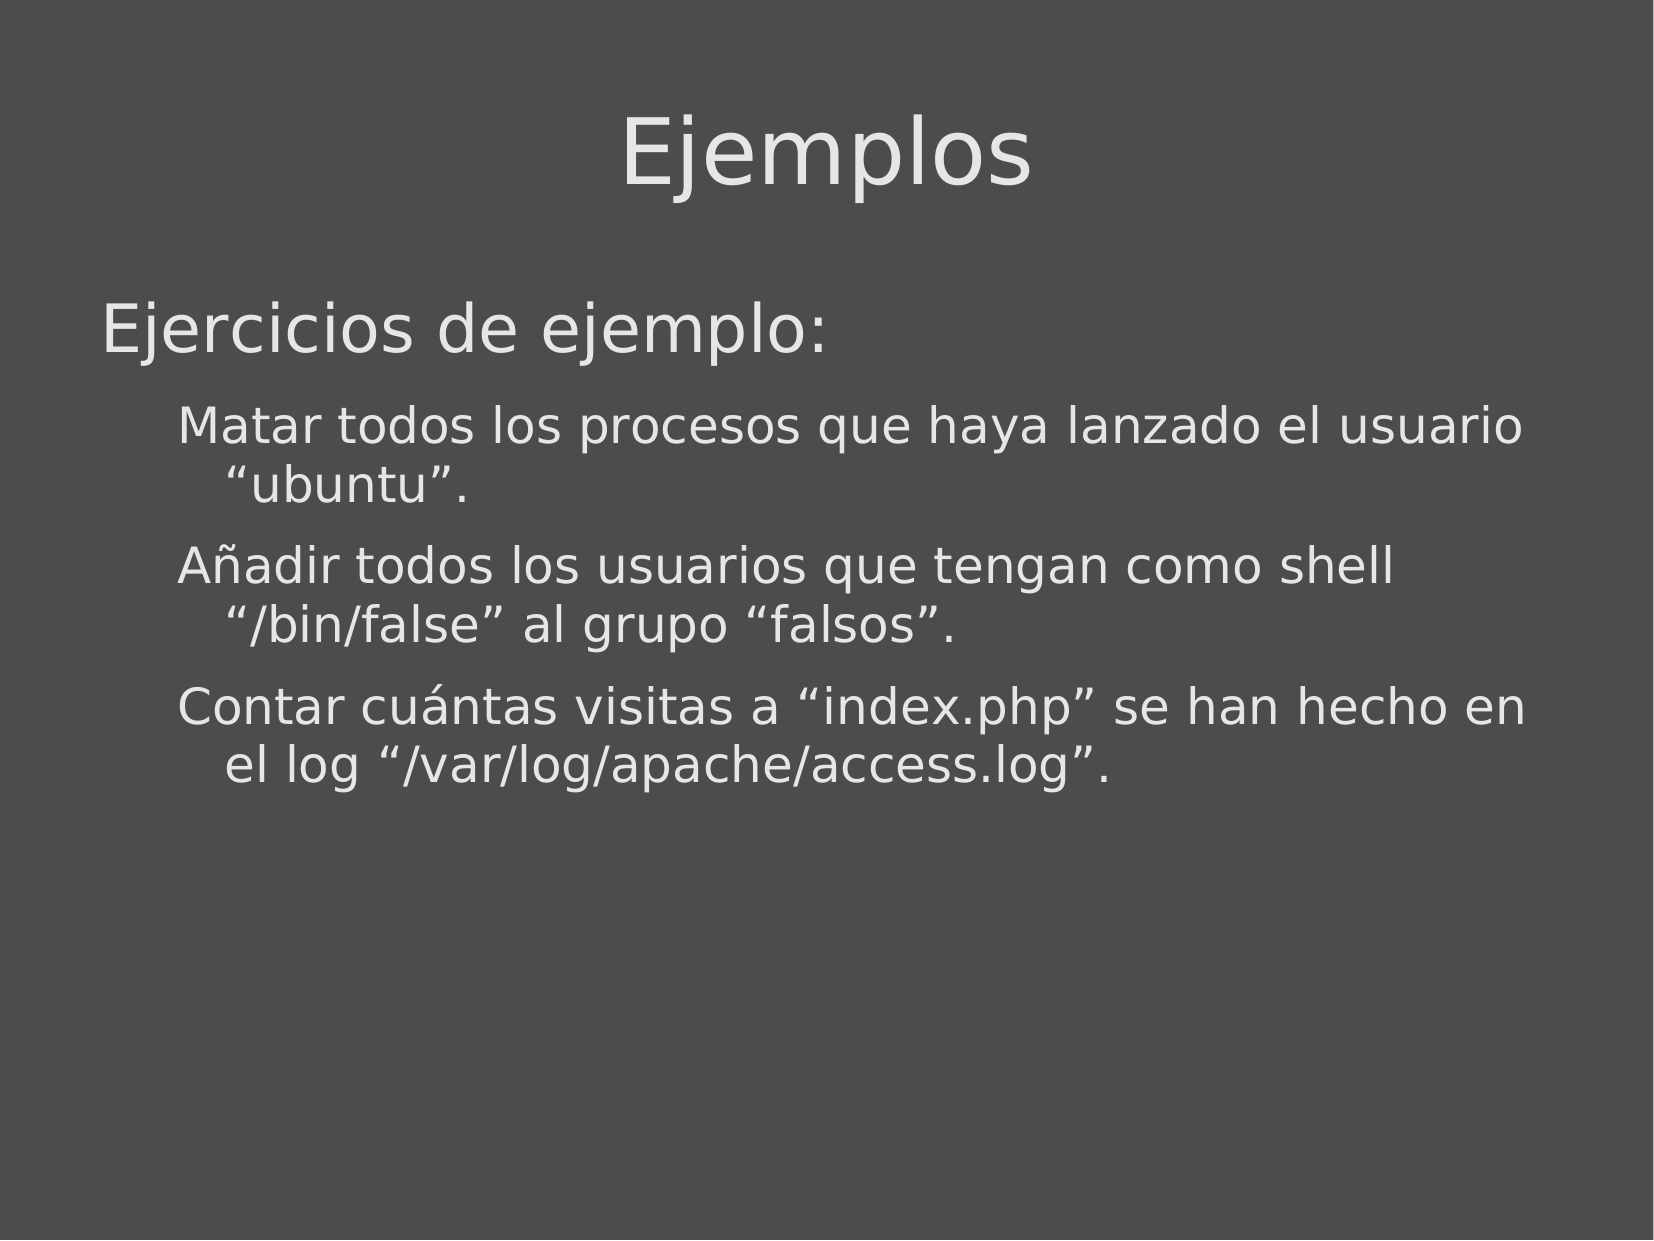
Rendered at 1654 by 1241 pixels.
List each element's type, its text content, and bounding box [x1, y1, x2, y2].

title Ejemplos [82, 56, 1571, 250]
list Ejercicios de ejemplo: Matar todos los procesos que haya lanzado el usuario “ubuntu”. Añadir todos los usuarios que tengan como shell “/bin/false” al grupo “falsos”. Contar cuántas visitas a “index.php” se han hecho en el log “/var/log/apache/access.log”. [82, 290, 1571, 1094]
